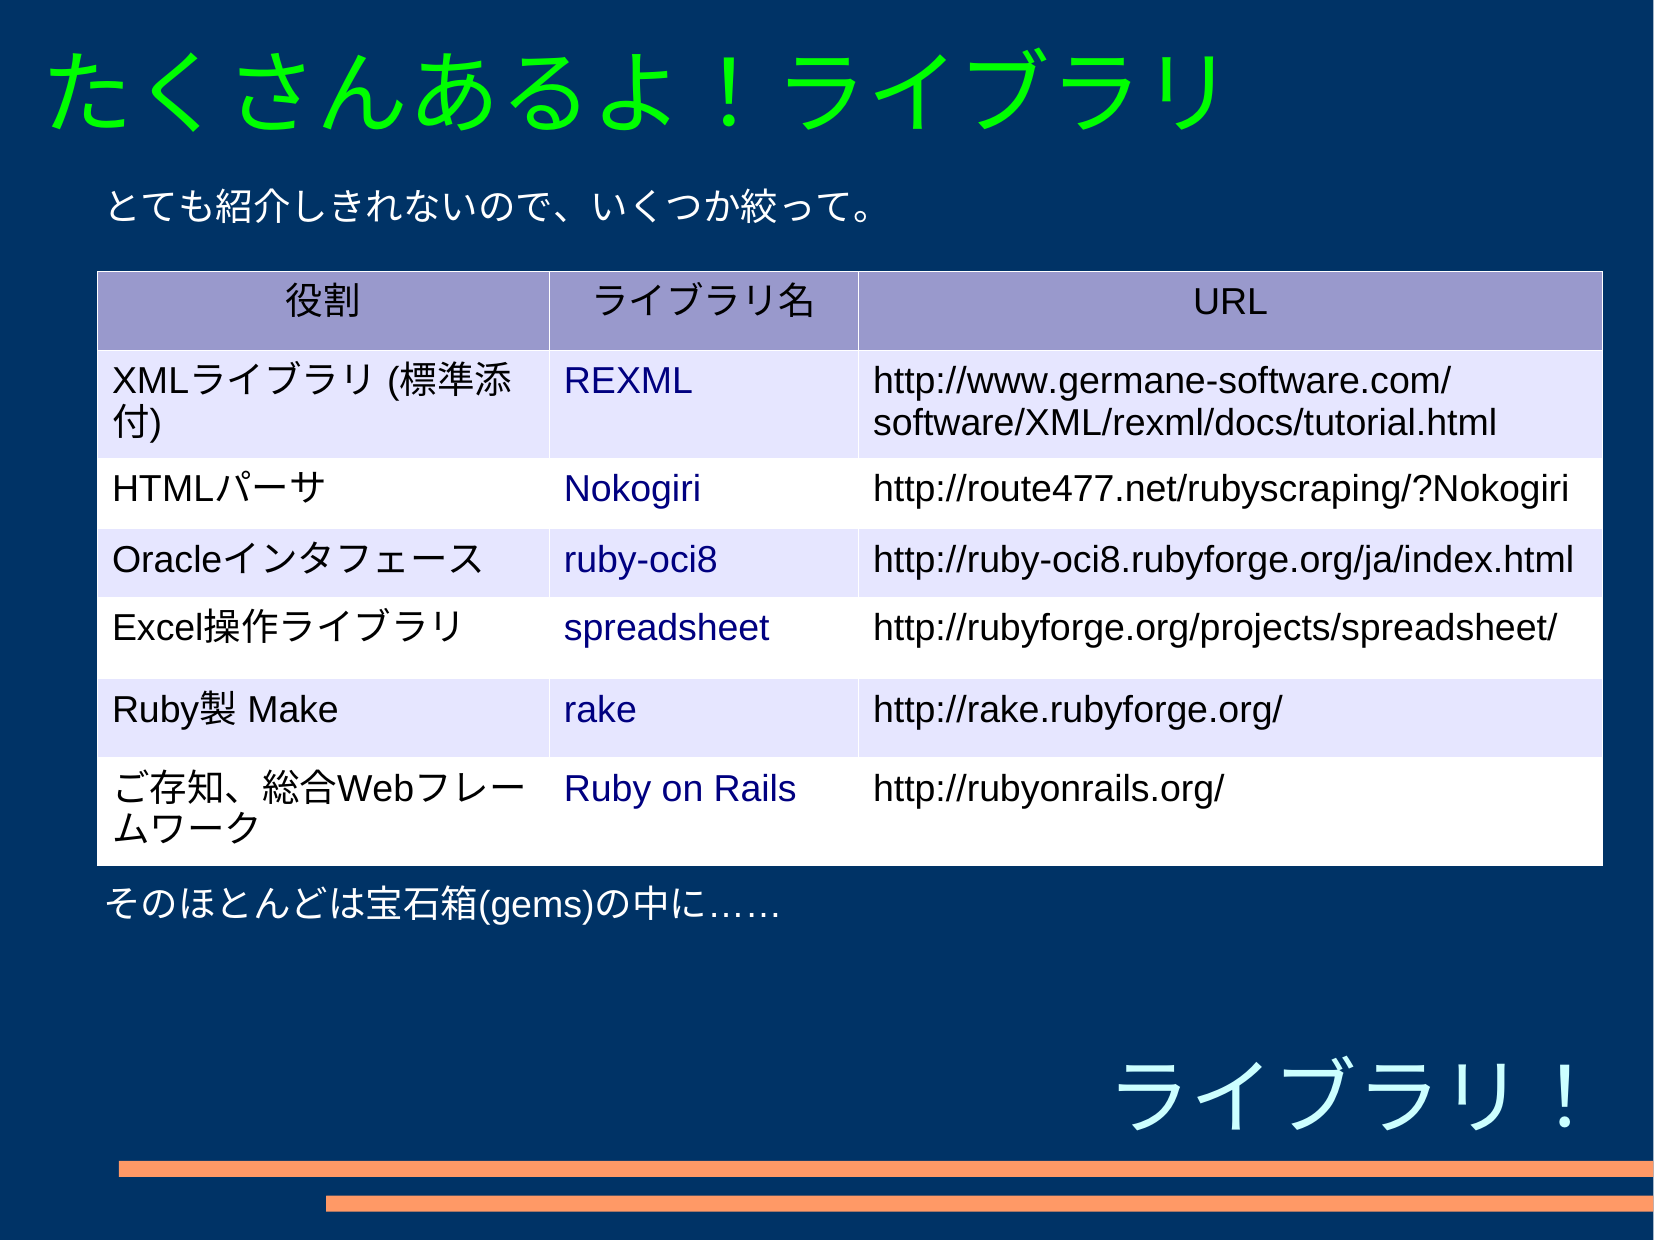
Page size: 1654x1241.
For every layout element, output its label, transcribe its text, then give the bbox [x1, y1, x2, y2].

text_box ライブラリ！ [1092, 1040, 1647, 1139]
text_box そのほとんどは宝石箱(gems)の中に…… [88, 874, 886, 934]
text_box とても紹介しきれないので、いくつか絞って。 [88, 177, 975, 230]
table_cell REXML [550, 351, 858, 458]
table_cell http://rubyonrails.org/ [859, 758, 1602, 865]
table_cell HTMLパーサ [98, 459, 549, 528]
table_cell ruby-oci8 [550, 529, 858, 597]
table_cell http://route477.net/rubyscraping/?Nokogiri [859, 459, 1602, 528]
table_header 役割 [98, 272, 549, 350]
table_header URL [859, 272, 1602, 350]
table_cell Ruby製 Make [98, 679, 549, 757]
table_cell Nokogiri [550, 459, 858, 528]
table_cell Ruby on Rails [550, 758, 858, 865]
table_cell rake [550, 679, 858, 757]
table_cell Excel操作ライブラリ [98, 598, 549, 678]
table_cell Oracleインタフェース [98, 529, 549, 597]
text_box たくさんあるよ！ライブラリ [27, 30, 1654, 138]
table_cell ご存知、総合Webフレームワーク [98, 758, 549, 865]
table_cell http://www.germane-software.com/software/XML/rexml/docs/tutorial.html [859, 351, 1602, 458]
table_cell http://rake.rubyforge.org/ [859, 679, 1602, 757]
table_cell http://rubyforge.org/projects/spreadsheet/ [859, 598, 1602, 678]
table_cell XMLライブラリ (標準添付) [98, 351, 549, 458]
table_header ライブラリ名 [550, 272, 858, 350]
table_cell http://ruby-oci8.rubyforge.org/ja/index.html [859, 529, 1602, 597]
table_cell spreadsheet [550, 598, 858, 678]
